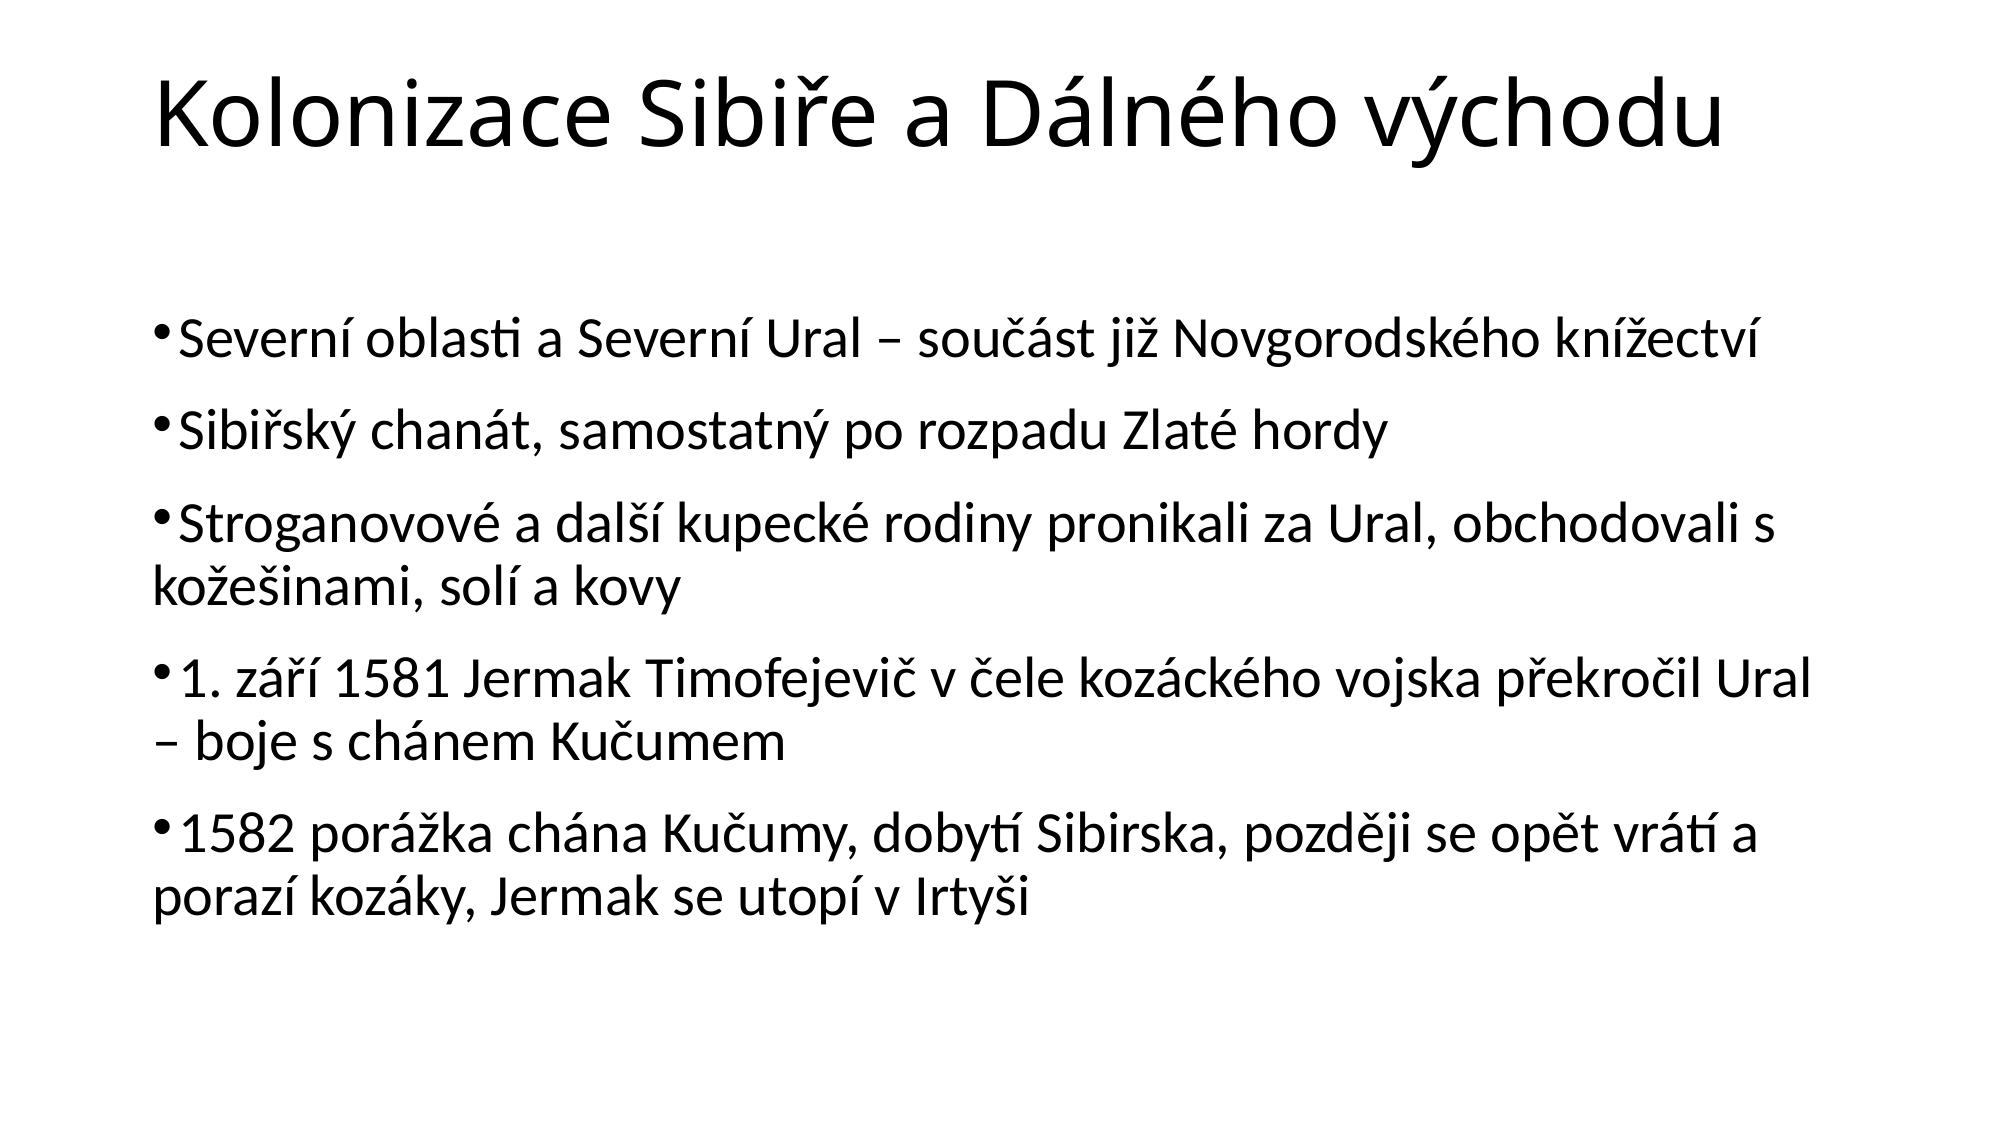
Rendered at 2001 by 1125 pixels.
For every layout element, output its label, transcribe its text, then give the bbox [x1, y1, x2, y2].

list Severní oblasti a Severní Ural – součást již Novgorodského knížectví Sibiřský chanát, samostatný po rozpadu Zlaté hordy Stroganovové a další kupecké rodiny pronikali za Ural, obchodovali s kožešinami, solí a kovy 1. září 1581 Jermak Timofejevič v čele kozáckého vojska překročil Ural – boje s chánem Kučumem 1582 porážka chána Kučumy, dobytí Sibirska, později se opět vrátí a porazí kozáky, Jermak se utopí v Irtyši [137, 299, 1863, 1014]
title Kolonizace Sibiře a Dálného východu [137, 59, 1863, 278]
